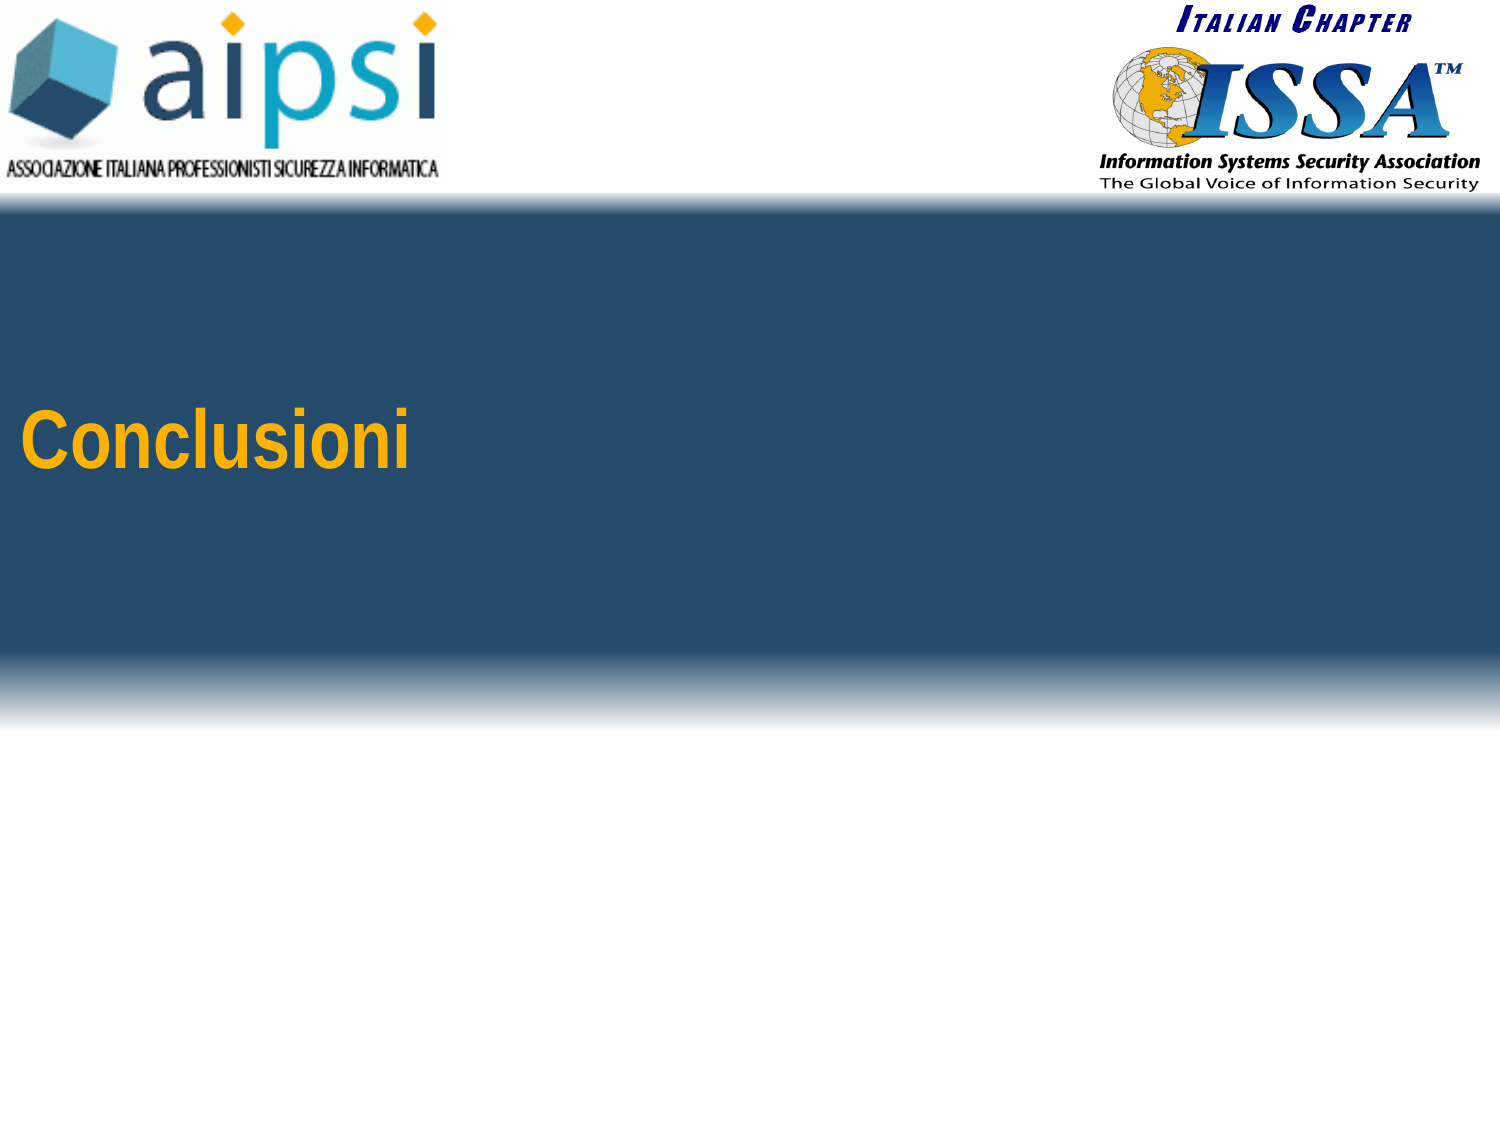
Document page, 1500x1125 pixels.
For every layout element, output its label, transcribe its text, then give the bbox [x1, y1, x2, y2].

title Conclusioni [20, 338, 1071, 559]
picture [1080, 0, 1500, 193]
text_box [0, 651, 1500, 1125]
picture [0, 0, 448, 185]
